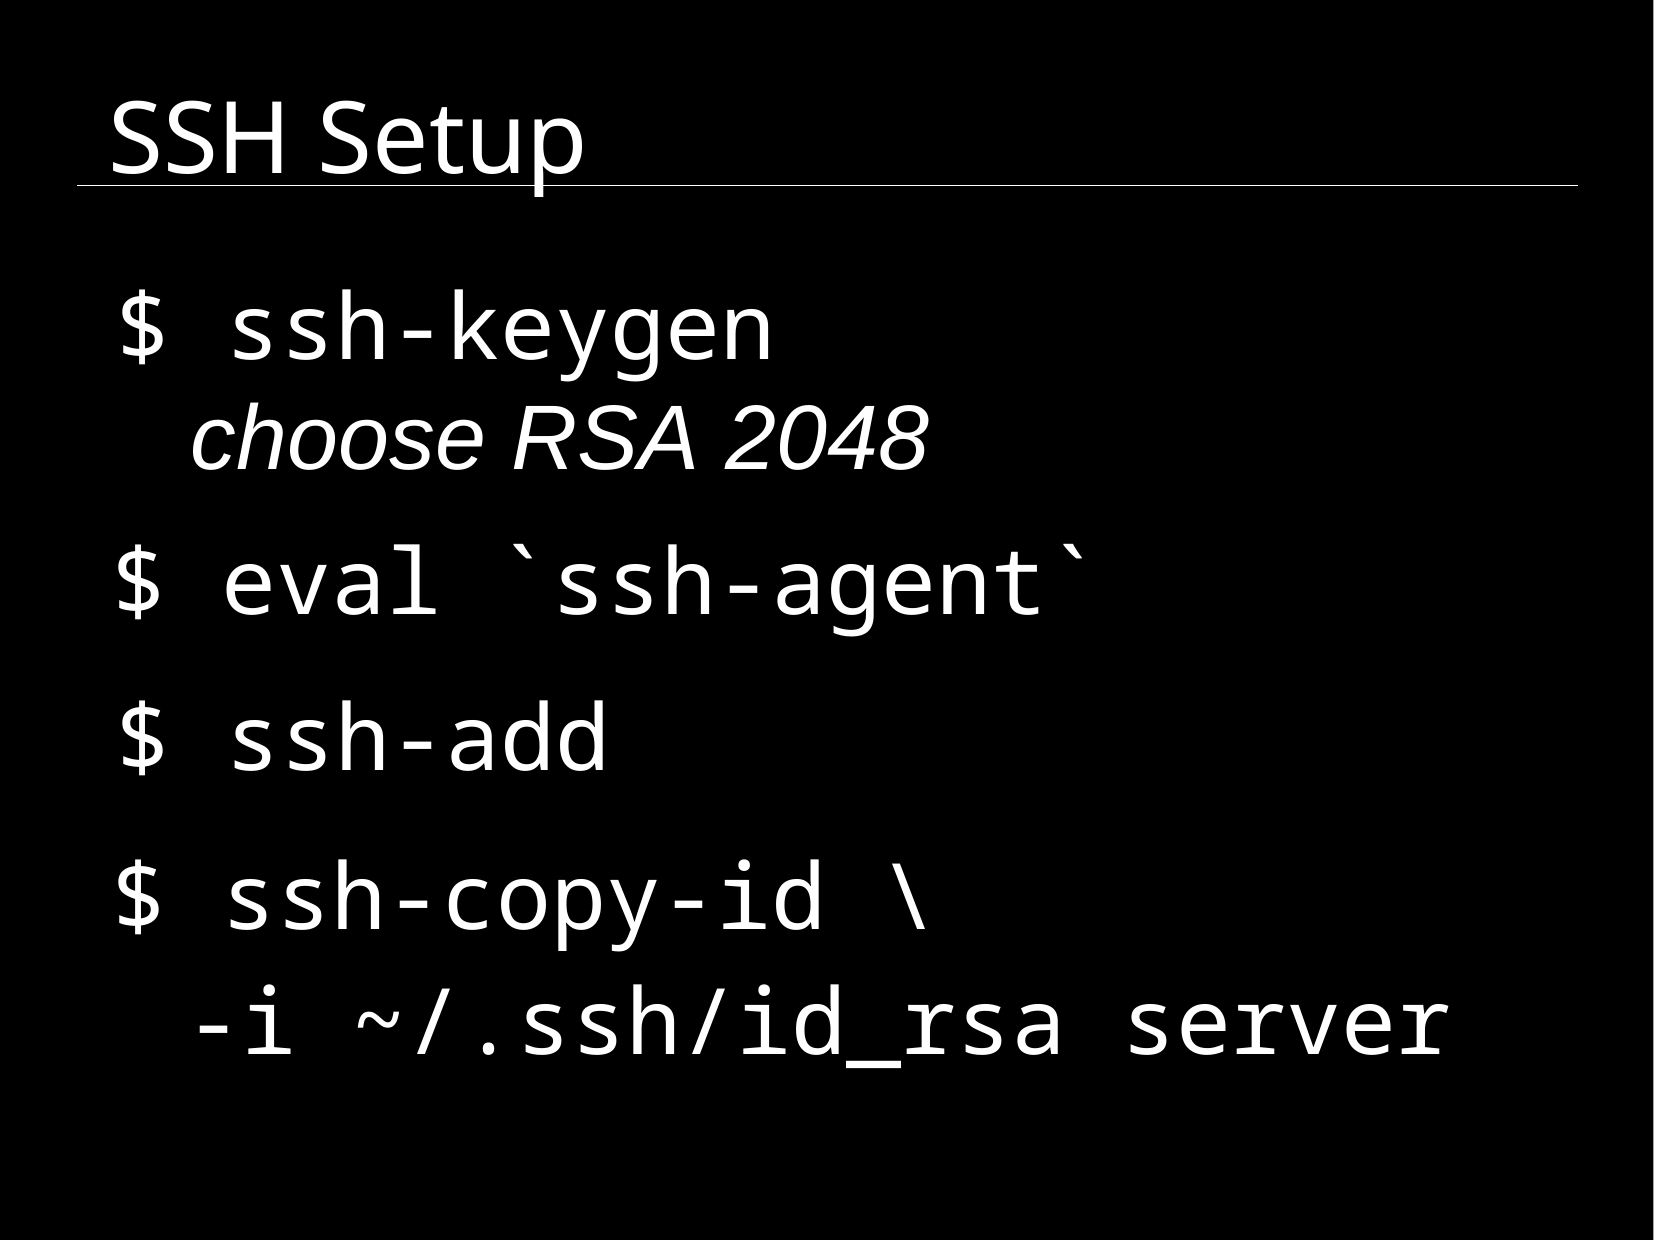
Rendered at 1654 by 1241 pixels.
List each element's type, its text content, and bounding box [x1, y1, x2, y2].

text_box SSH Setup [93, 58, 618, 185]
text_box $ ssh-add [100, 665, 681, 784]
text_box $ ssh-copy-id \ -i ~/.ssh/id_rsa server [96, 824, 1467, 1046]
text_box $ eval `ssh-agent` [96, 509, 1117, 628]
text_box $ ssh-keygen choose RSA 2048 [100, 253, 946, 475]
